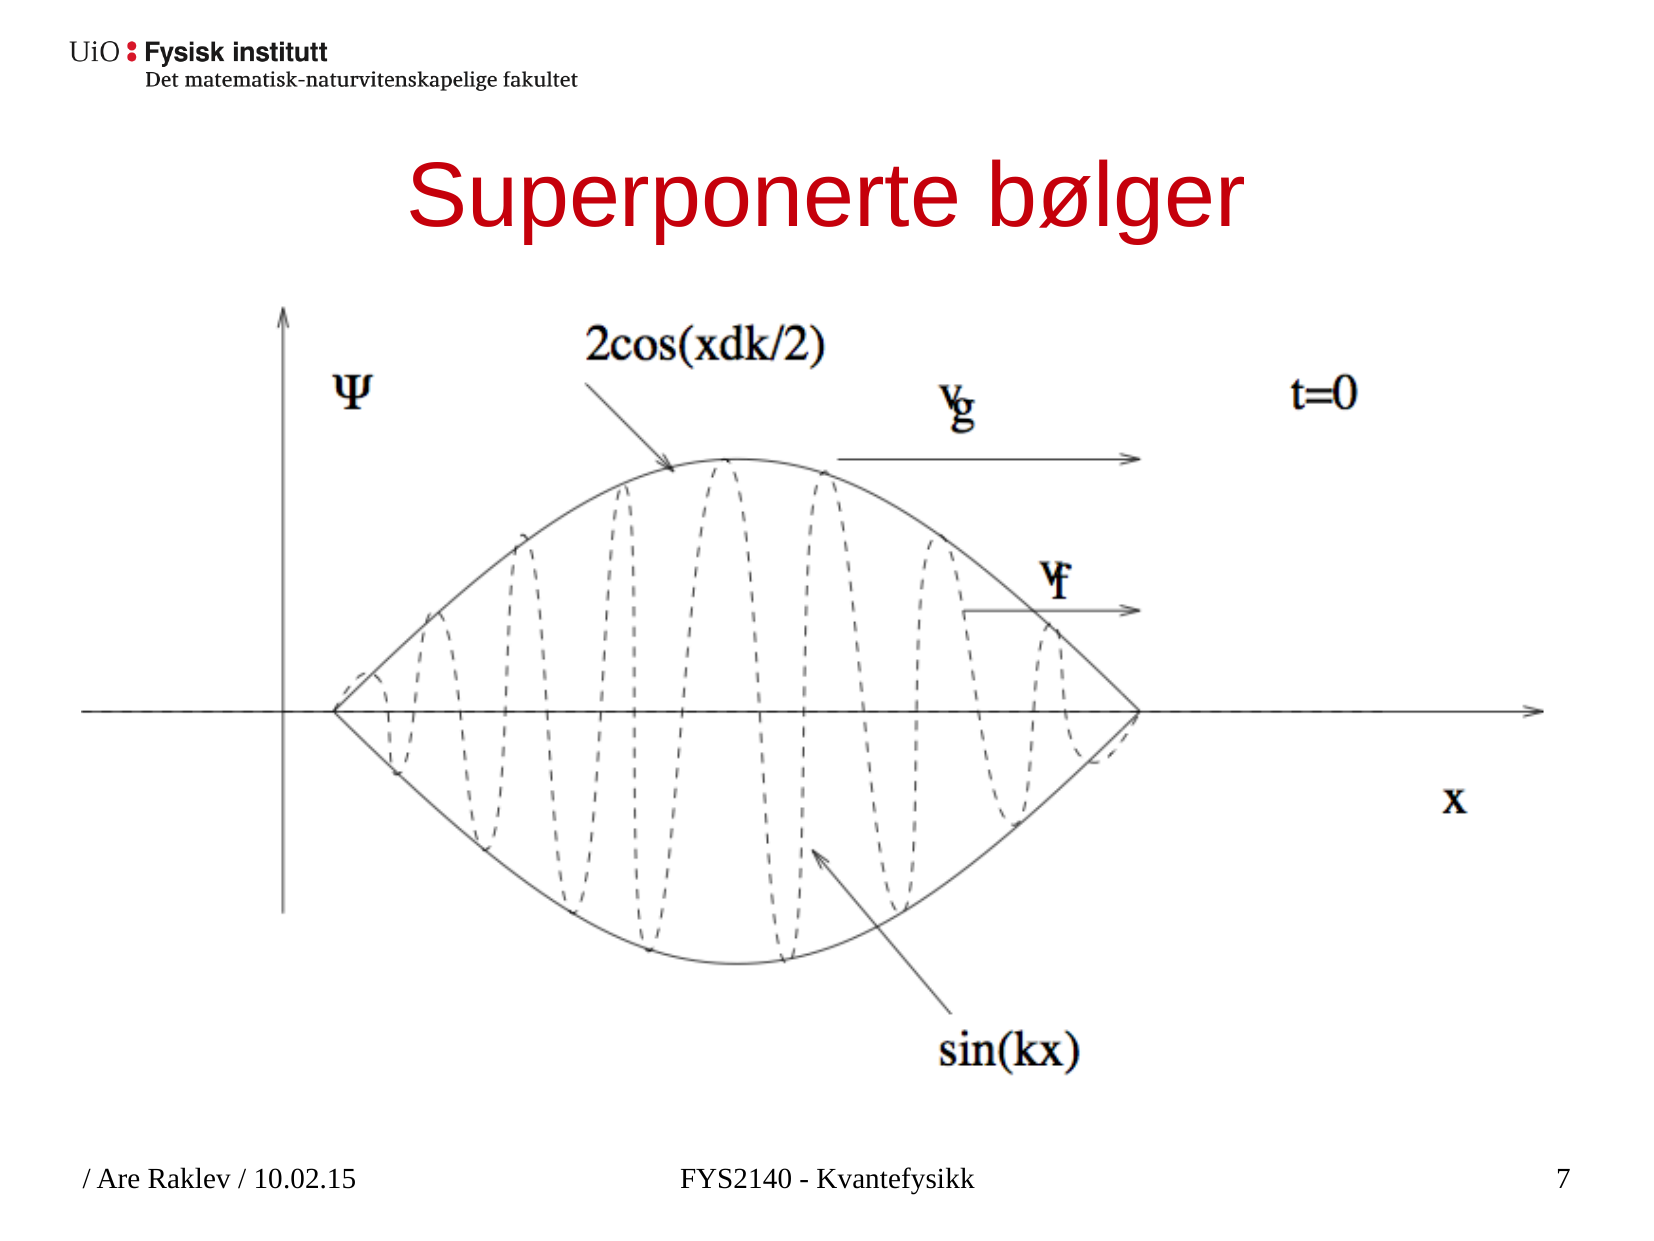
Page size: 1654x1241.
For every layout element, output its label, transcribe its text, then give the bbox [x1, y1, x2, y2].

picture [81, 273, 1652, 1102]
picture [68, 37, 581, 93]
title Superponerte bølger [82, 90, 1571, 273]
